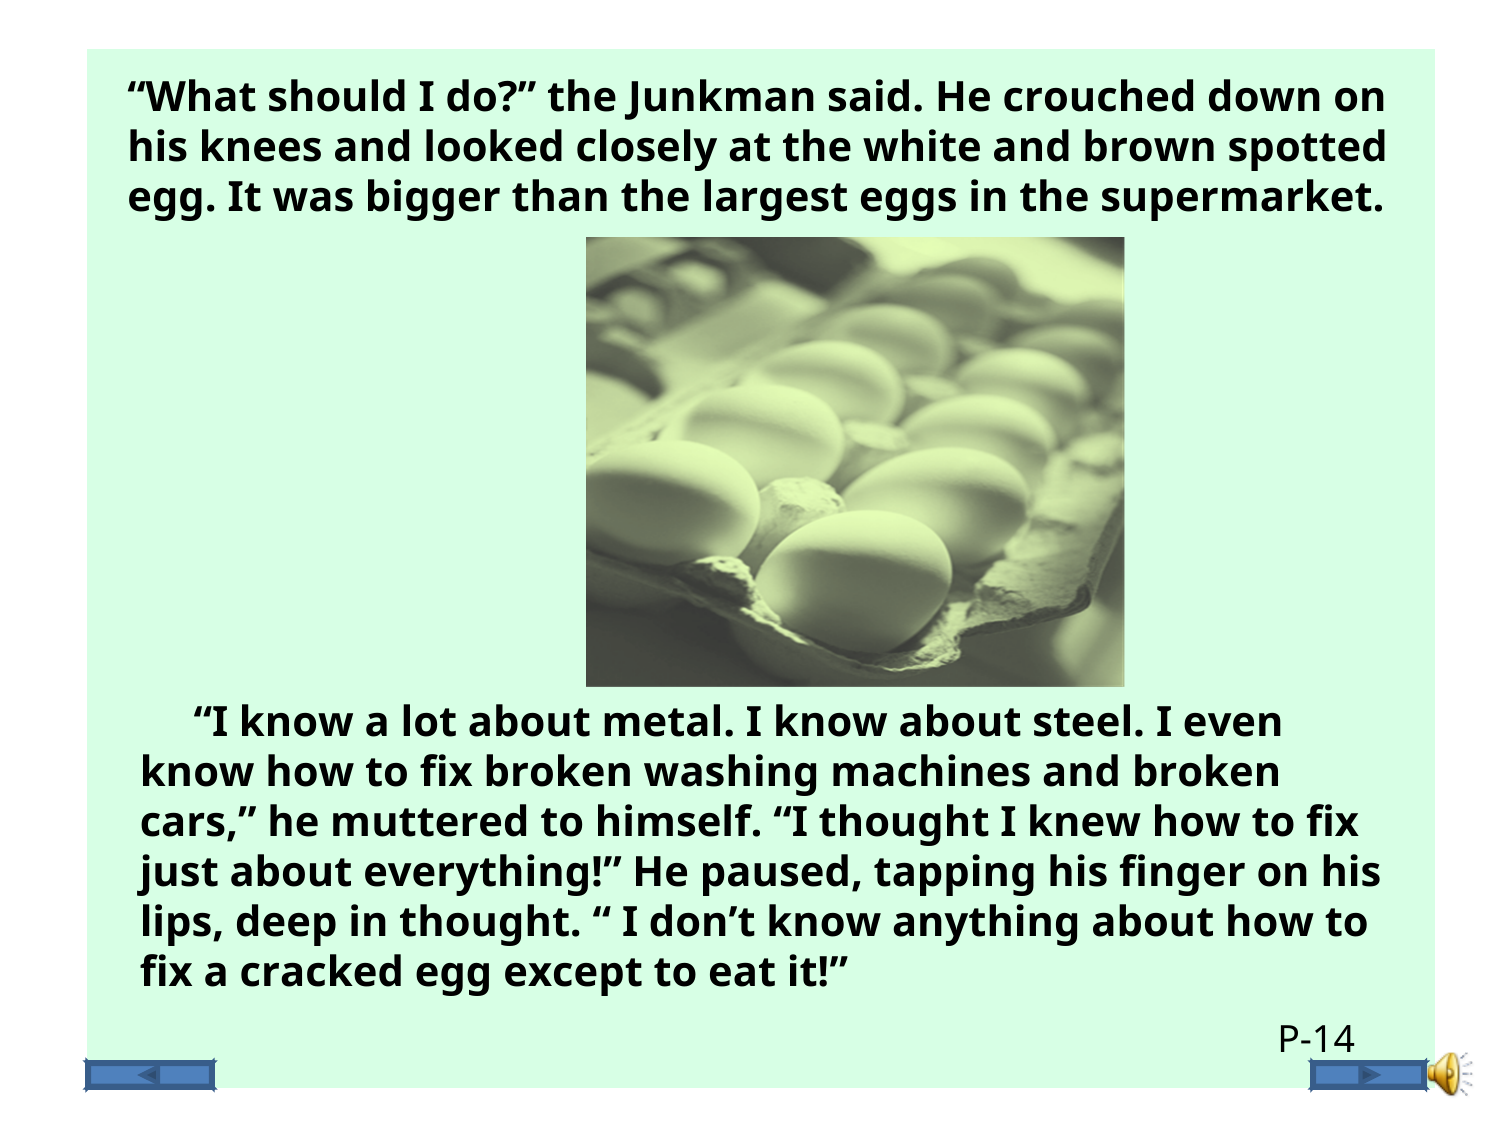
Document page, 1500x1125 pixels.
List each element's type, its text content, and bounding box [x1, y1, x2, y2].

picture [87, 49, 1477, 1102]
text_box “What should I do?” the Junkman said. He crouched down on his knees and looked closely at the white and brown spotted egg. It was bigger than the largest eggs in the supermarket. [112, 62, 1426, 228]
text_box P-14 [1262, 962, 1426, 1068]
text_box [1313, 1062, 1426, 1088]
text_box [89, 1062, 213, 1088]
text_box “I know a lot about metal. I know about steel. I even know how to fix broken washing machines and broken cars,” he muttered to himself. “I thought I knew how to fix just about everything!” He paused, tapping his finger on his lips, deep in thought. “ I don’t know anything about how to fix a cracked egg except to eat it!” [125, 687, 1401, 1004]
